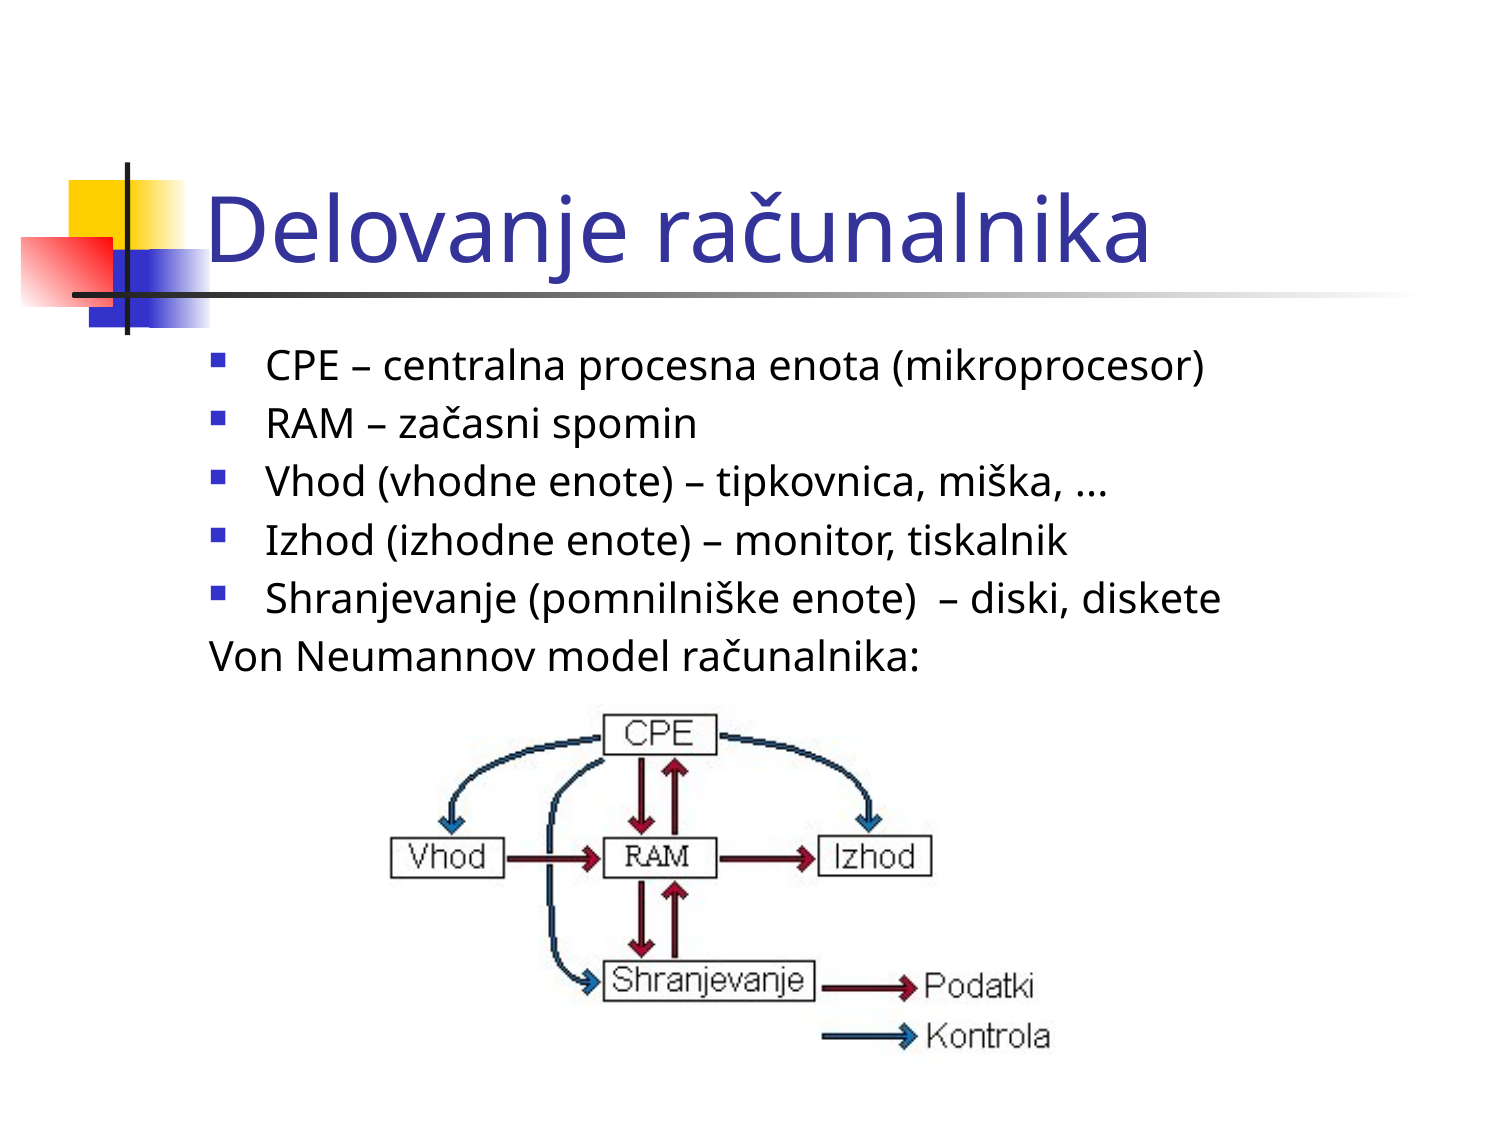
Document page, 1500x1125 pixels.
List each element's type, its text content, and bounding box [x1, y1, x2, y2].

list CPE – centralna procesna enota (mikroprocesor) RAM – začasni spomin Vhod (vhodne enote) – tipkovnica, miška, ... Izhod (izhodne enote) – monitor, tiskalnik Shranjevanje (pomnilniške enote) – diski, diskete Von Neumannov model računalnika: [193, 331, 1469, 1006]
picture [372, 704, 1058, 1065]
title Delovanje računalnika [188, 101, 1468, 289]
